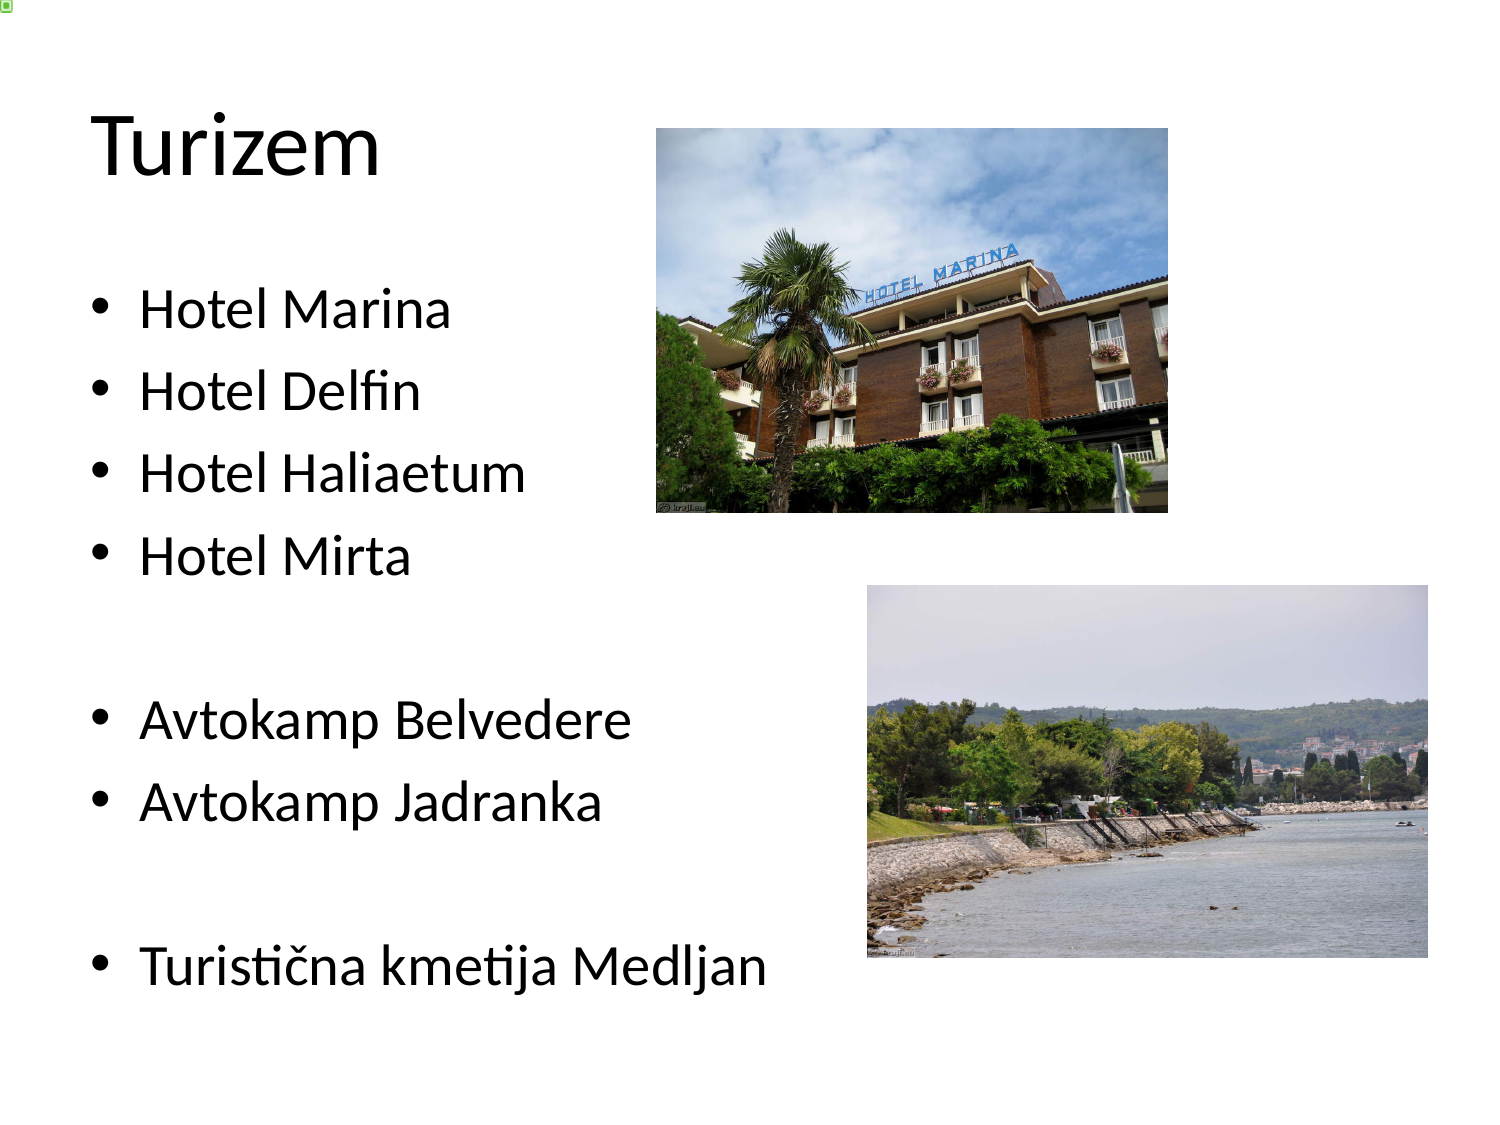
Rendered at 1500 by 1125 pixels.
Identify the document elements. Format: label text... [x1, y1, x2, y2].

picture [0, 0, 18, 13]
title Turizem [75, 45, 1425, 233]
picture [867, 585, 1428, 958]
picture [656, 128, 1168, 513]
list Hotel Marina Hotel Delfin Hotel Haliaetum Hotel Mirta Avtokamp Belvedere Avtokamp Jadranka Turistična kmetija Medljan [75, 262, 1425, 1005]
